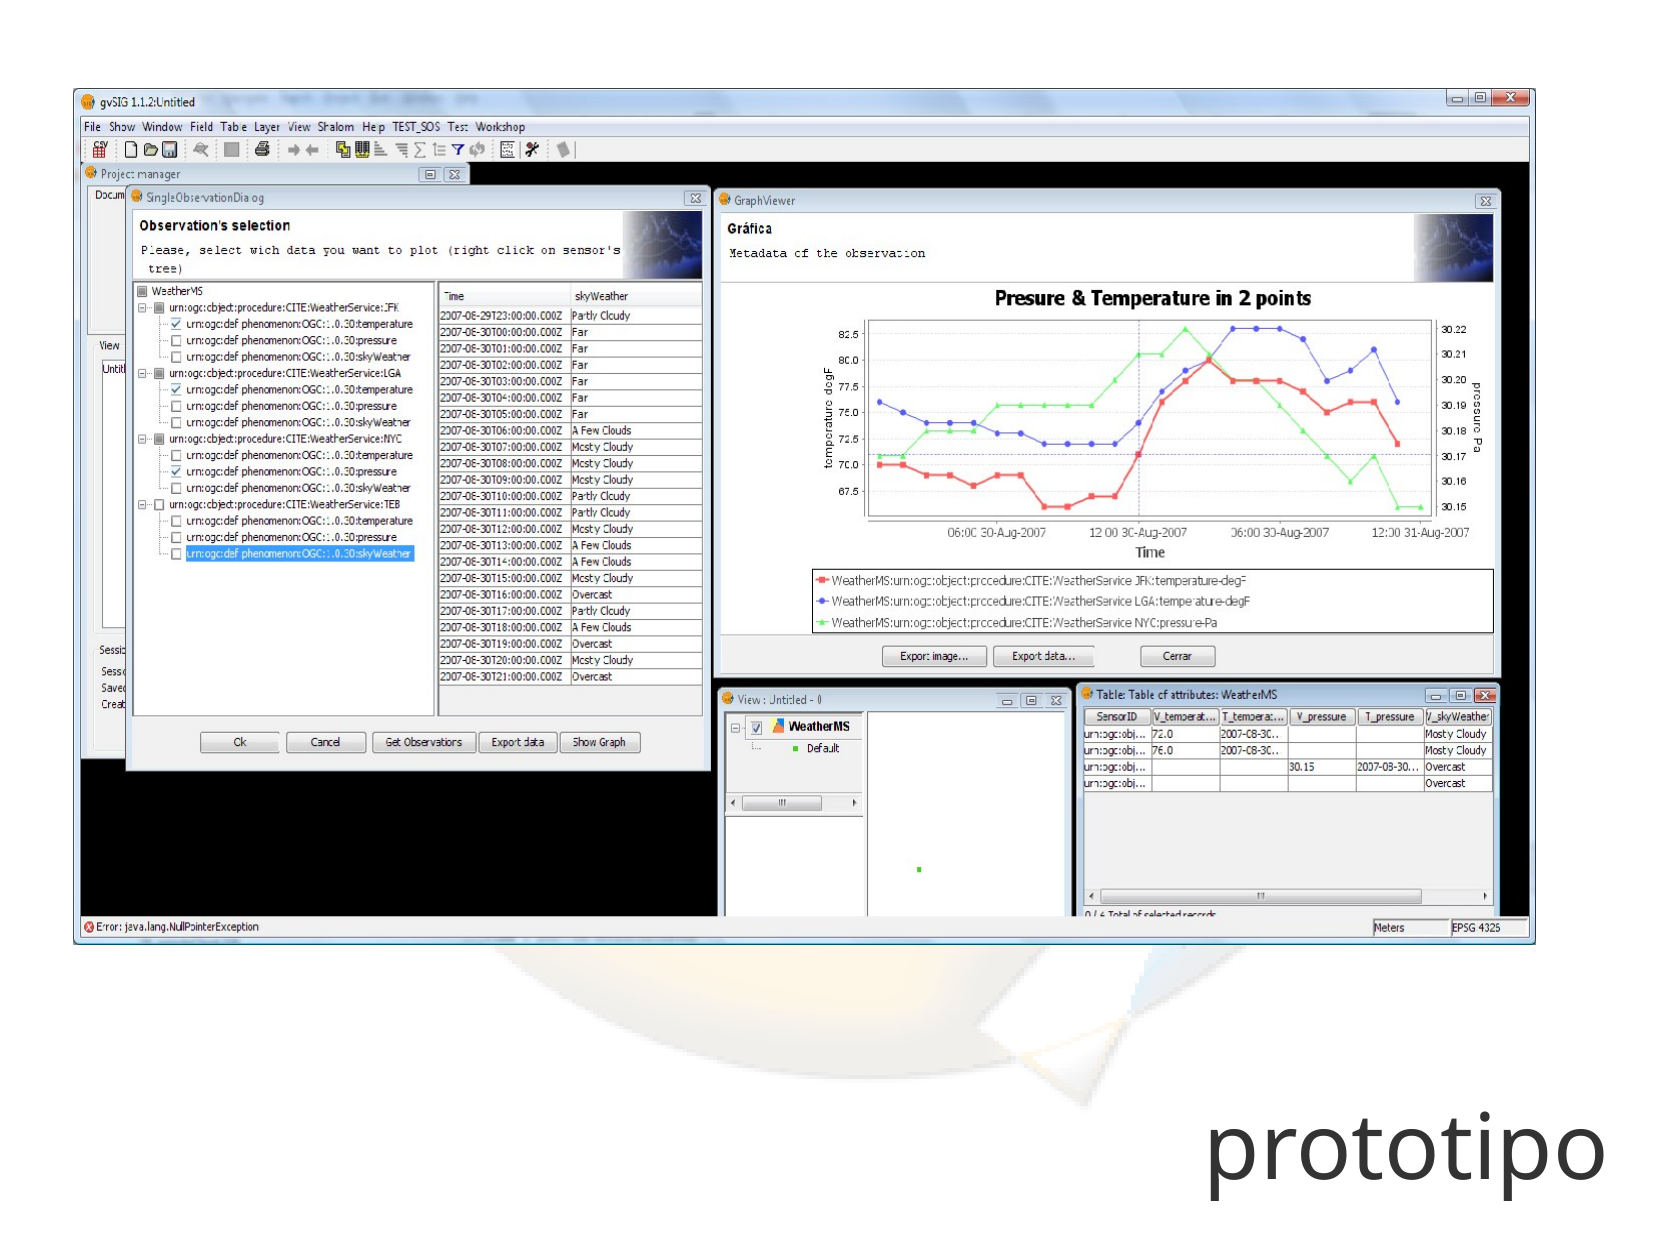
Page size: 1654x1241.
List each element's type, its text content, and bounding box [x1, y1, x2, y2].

text_box prototipo [620, 1077, 1625, 1211]
picture [73, 88, 1536, 945]
